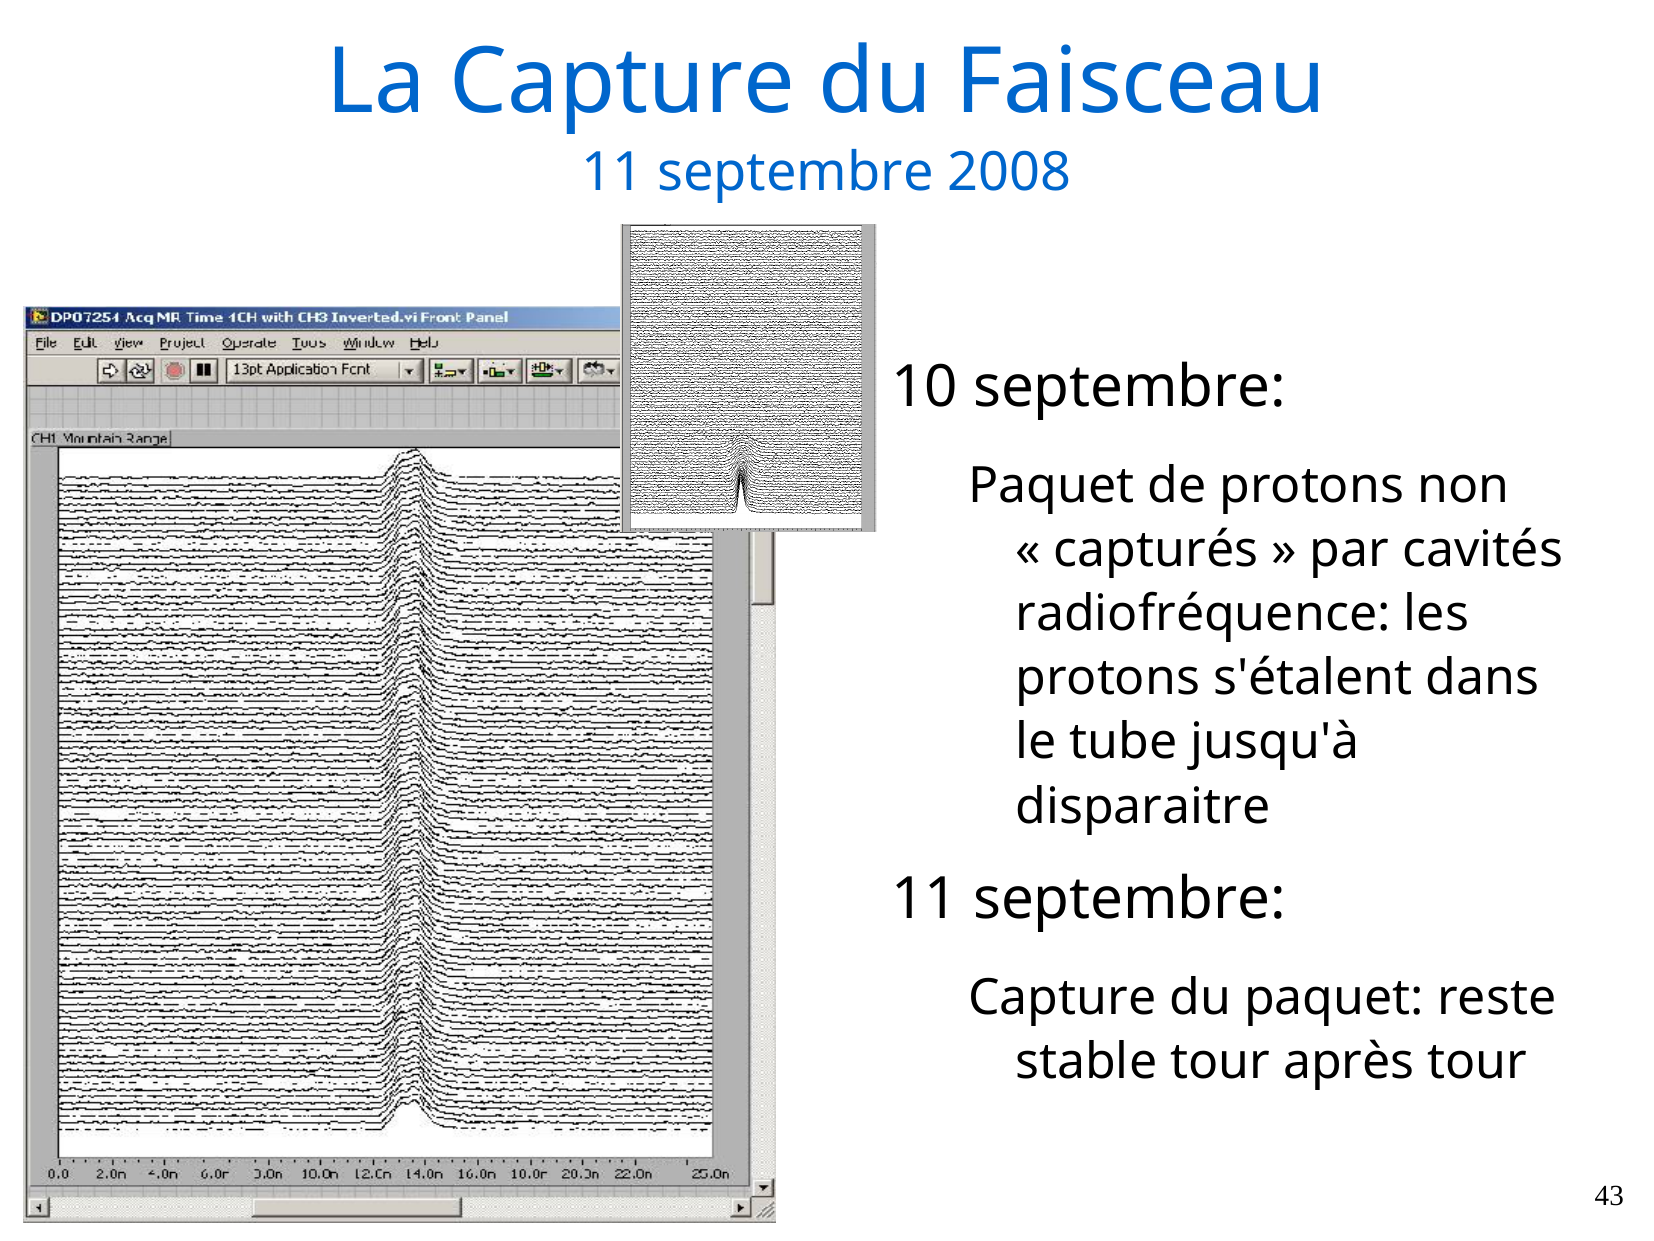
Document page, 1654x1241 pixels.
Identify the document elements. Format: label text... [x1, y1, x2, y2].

list 10 septembre: Paquet de protons non « capturés » par cavités radiofréquence: les protons s'étalent dans le tube jusqu'à disparaitre 11 septembre: Capture du paquet: reste stable tour après tour [873, 347, 1595, 945]
picture [23, 224, 877, 1223]
title La Capture du Faisceau 11 septembre 2008 [0, 8, 1654, 216]
